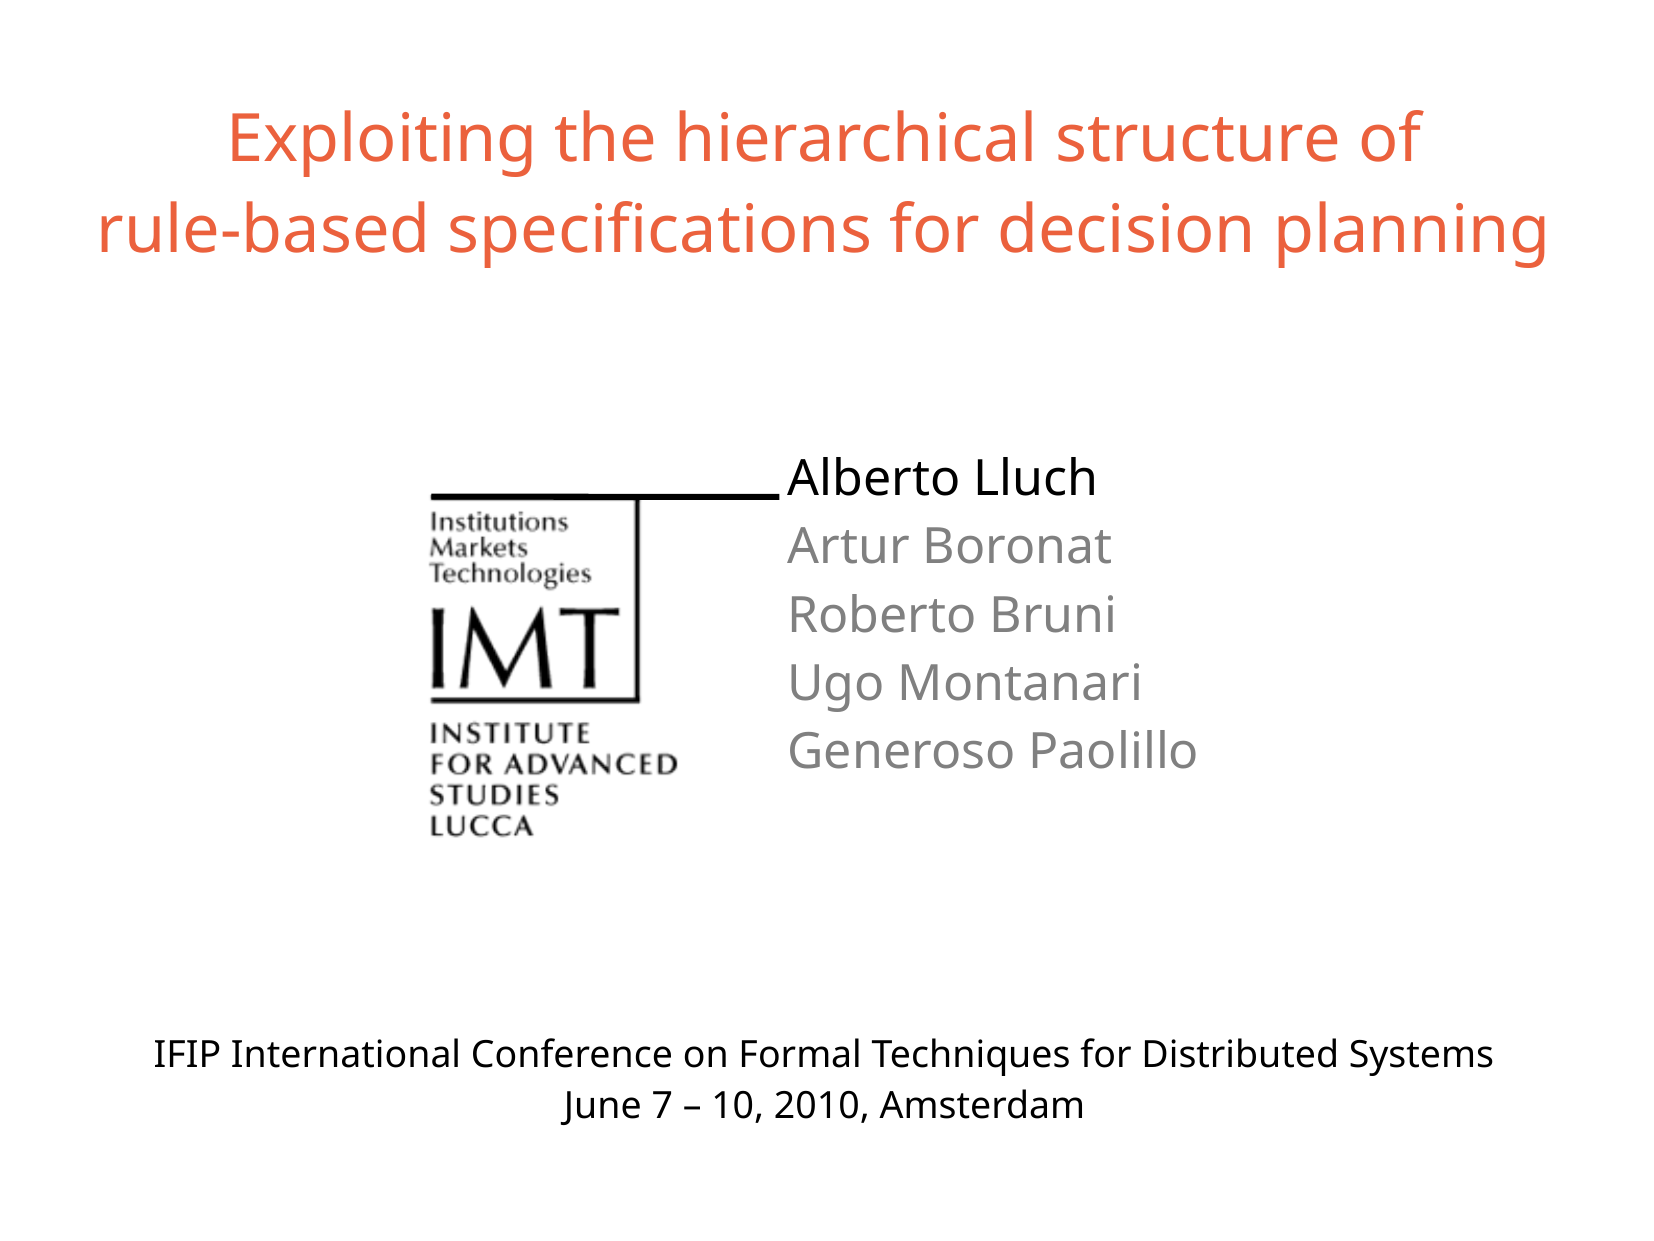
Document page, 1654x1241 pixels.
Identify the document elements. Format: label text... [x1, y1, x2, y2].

text_box Exploiting the hierarchical structure of rule-based specifications for decision planning Alberto Lluch Artur Boronat Roberto Bruni Ugo Montanari Generoso Paolillo IFIP International Conference on Formal Techniques for Distributed Systems June 7 – 10, 2010, Amsterdam [37, 56, 1612, 1163]
